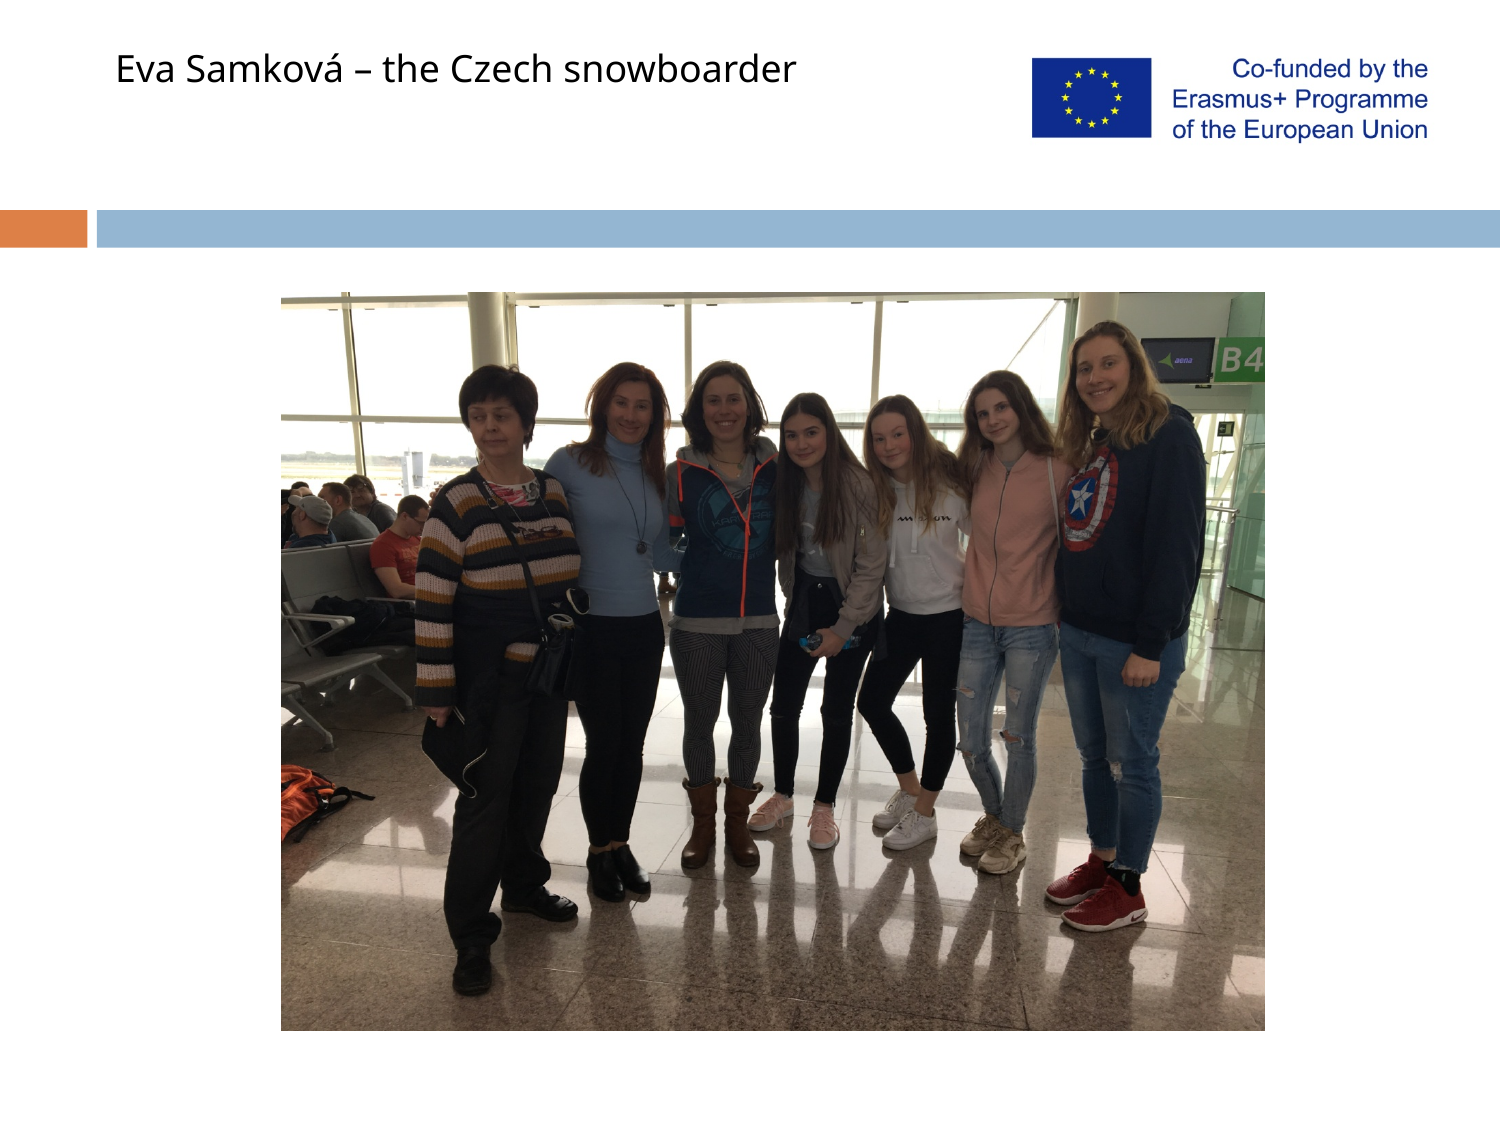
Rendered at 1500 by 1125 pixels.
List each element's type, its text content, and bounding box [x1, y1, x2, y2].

picture [1007, 35, 1448, 161]
picture [281, 292, 1265, 1031]
title Eva Samková – the Czech snowboarder [100, 37, 1438, 200]
